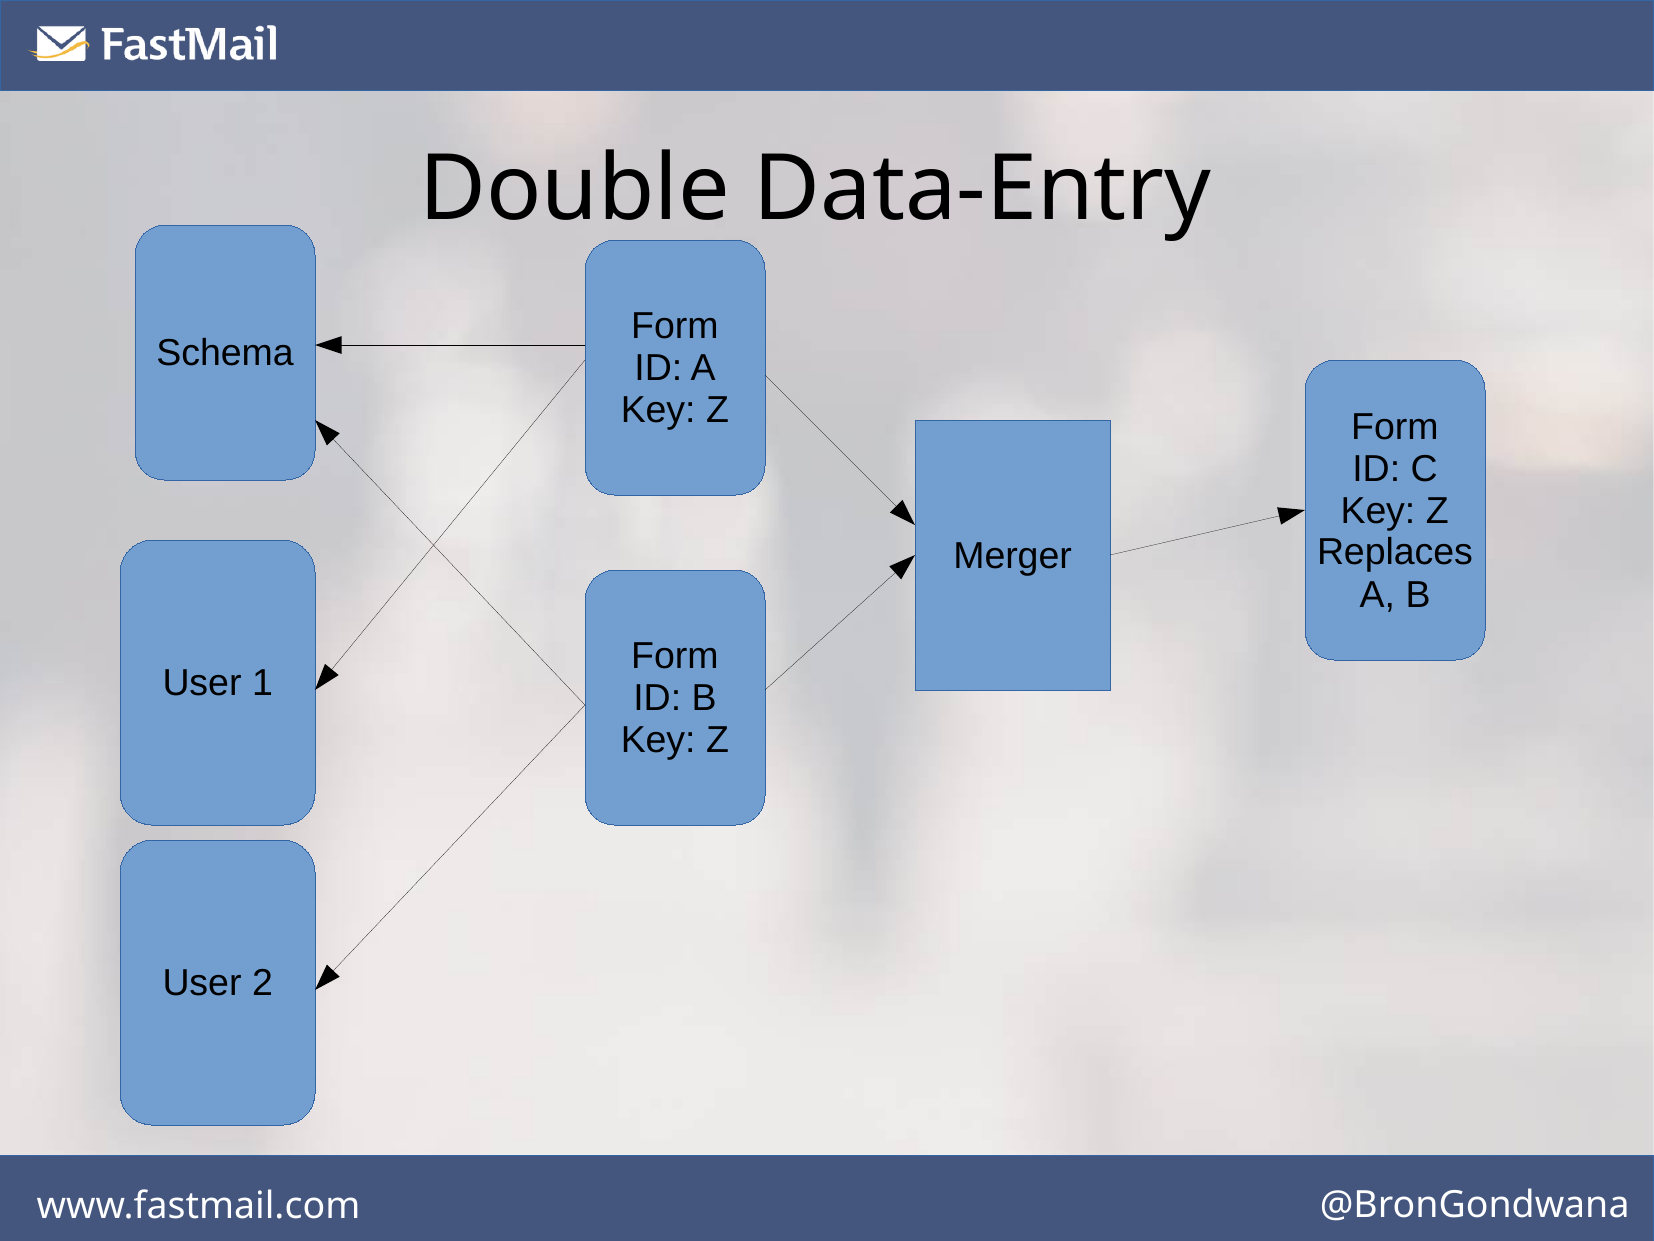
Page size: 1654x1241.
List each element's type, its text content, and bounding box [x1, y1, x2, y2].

title Double Data-Entry [71, 101, 1561, 267]
picture [0, 91, 1654, 1155]
text_box Merger [915, 420, 1111, 691]
text_box User 1 [120, 540, 316, 826]
text_box Schema [135, 267, 316, 481]
picture [26, 8, 302, 78]
text_box Form ID: A Key: Z [585, 267, 766, 496]
text_box Form ID: C Key: Z Replaces A, B [1305, 360, 1486, 661]
text_box Form ID: B Key: Z [585, 570, 766, 826]
text_box User 2 [120, 840, 316, 1126]
